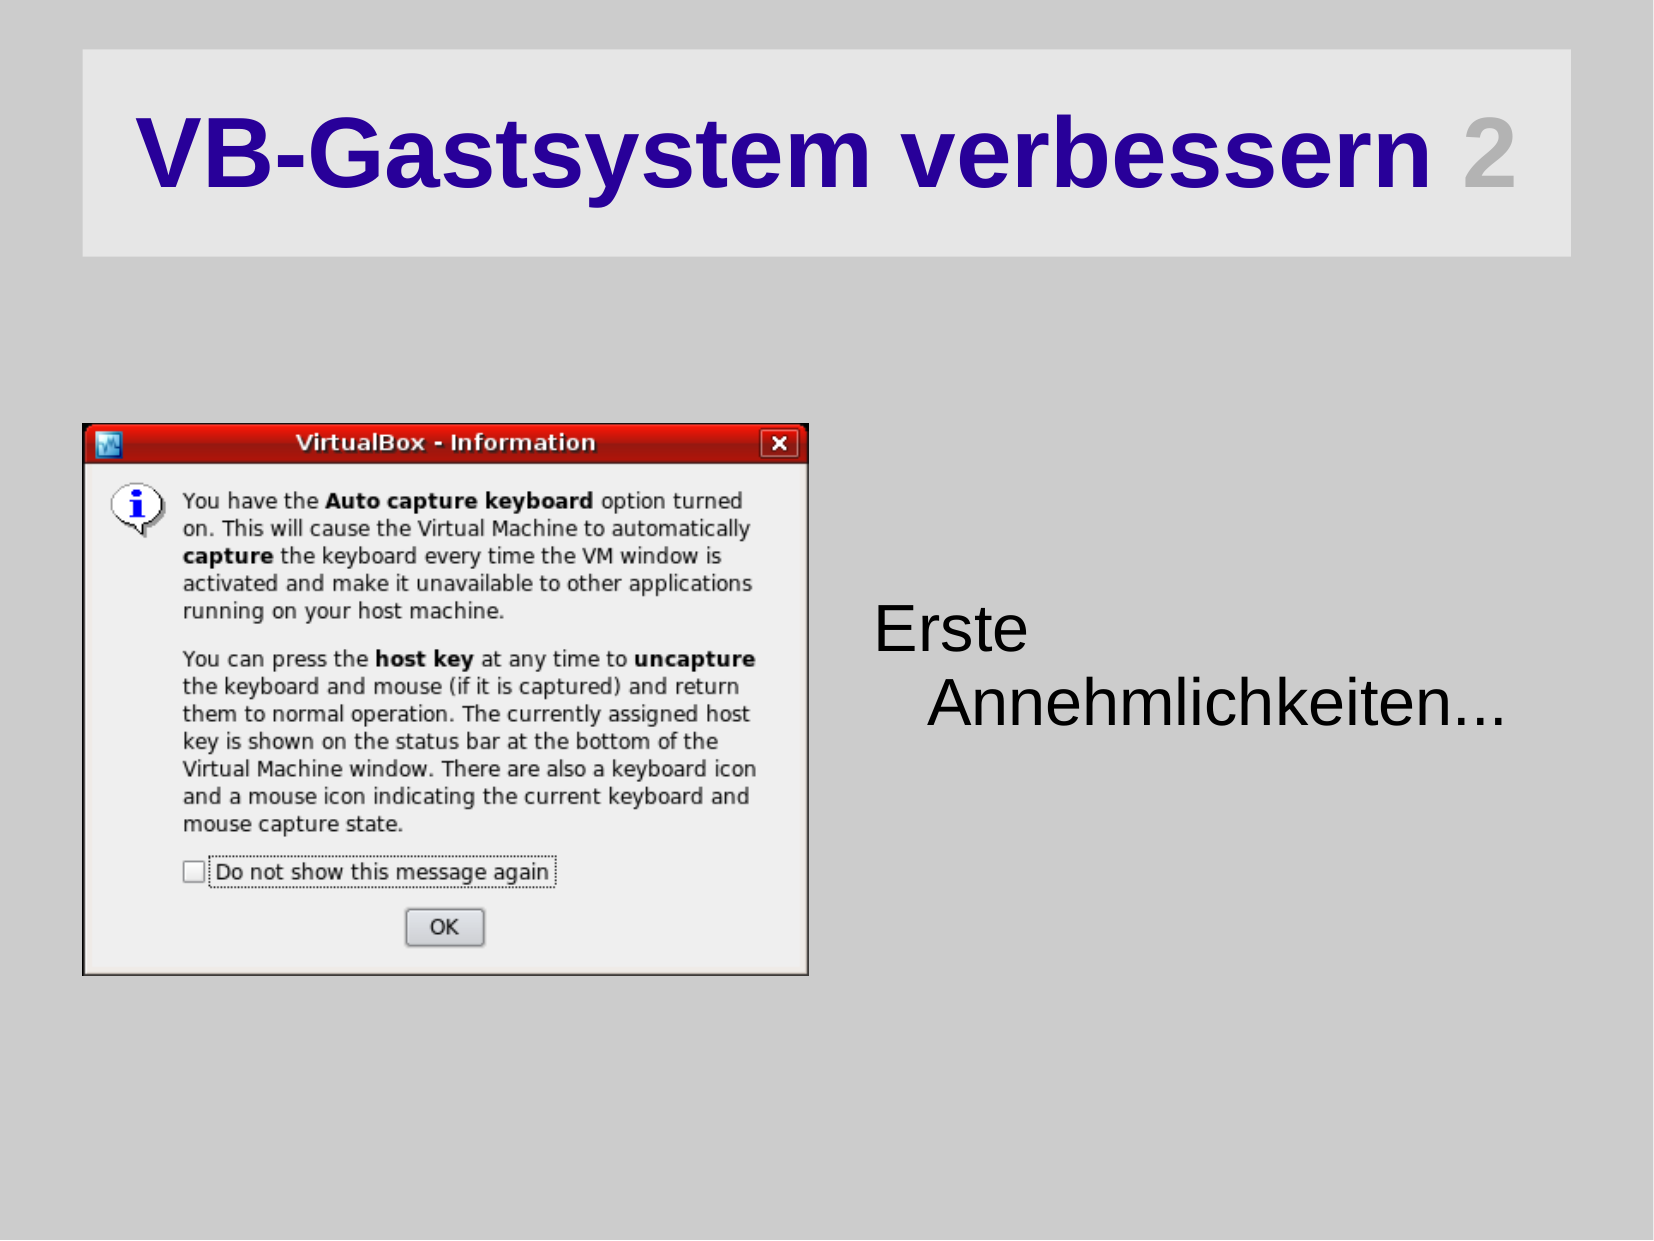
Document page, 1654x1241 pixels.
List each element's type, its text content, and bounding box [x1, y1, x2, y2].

list Erste Annehmlichkeiten... [856, 590, 1583, 773]
picture [82, 423, 809, 976]
title VB-Gastsystem verbessern 2 [82, 49, 1571, 257]
